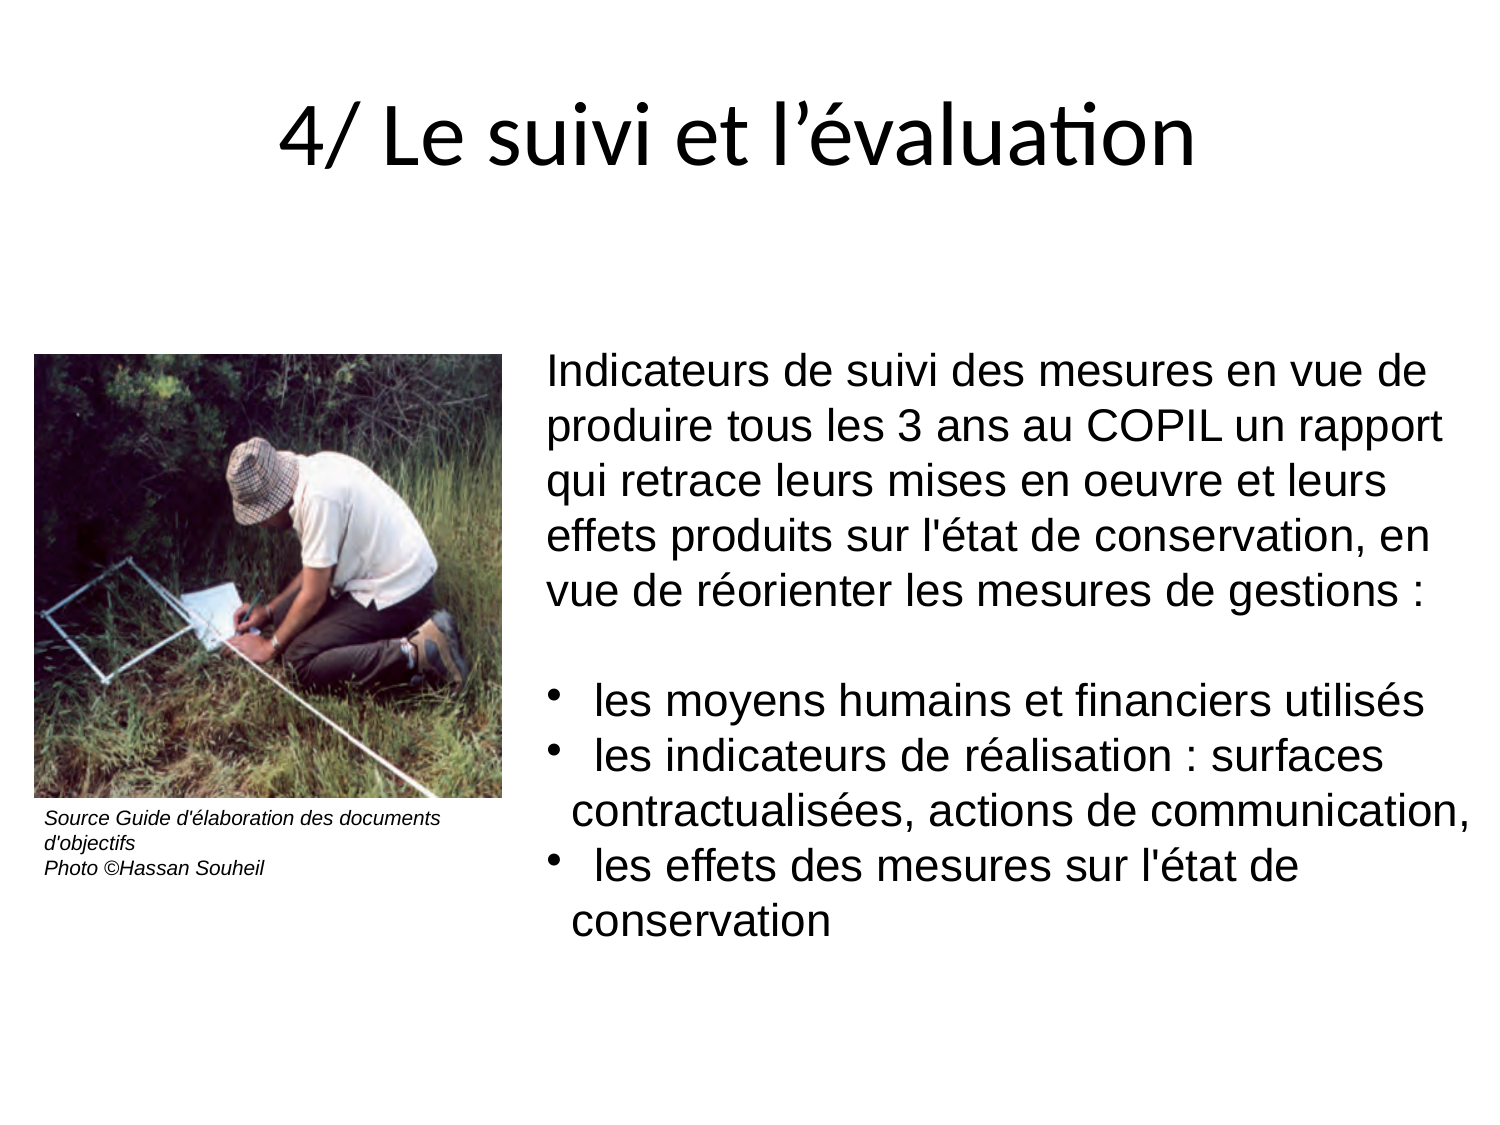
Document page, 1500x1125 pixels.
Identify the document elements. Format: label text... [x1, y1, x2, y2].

picture [34, 354, 502, 797]
text_box Indicateurs de suivi des mesures en vue de produire tous les 3 ans au COPIL un rapport qui retrace leurs mises en oeuvre et leurs effets produits sur l'état de conservation, en vue de réorienter les mesures de gestions : les moyens humains et financiers utilisés les indicateurs de réalisation : surfaces contractualisées, actions de communication, les effets des mesures sur l'état de conservation [531, 333, 1500, 1063]
text_box Source Guide d'élaboration des documents d'objectifs Photo ©Hassan Souheil [29, 797, 502, 887]
title 4/ Le suivi et l’évaluation [64, 66, 1413, 302]
